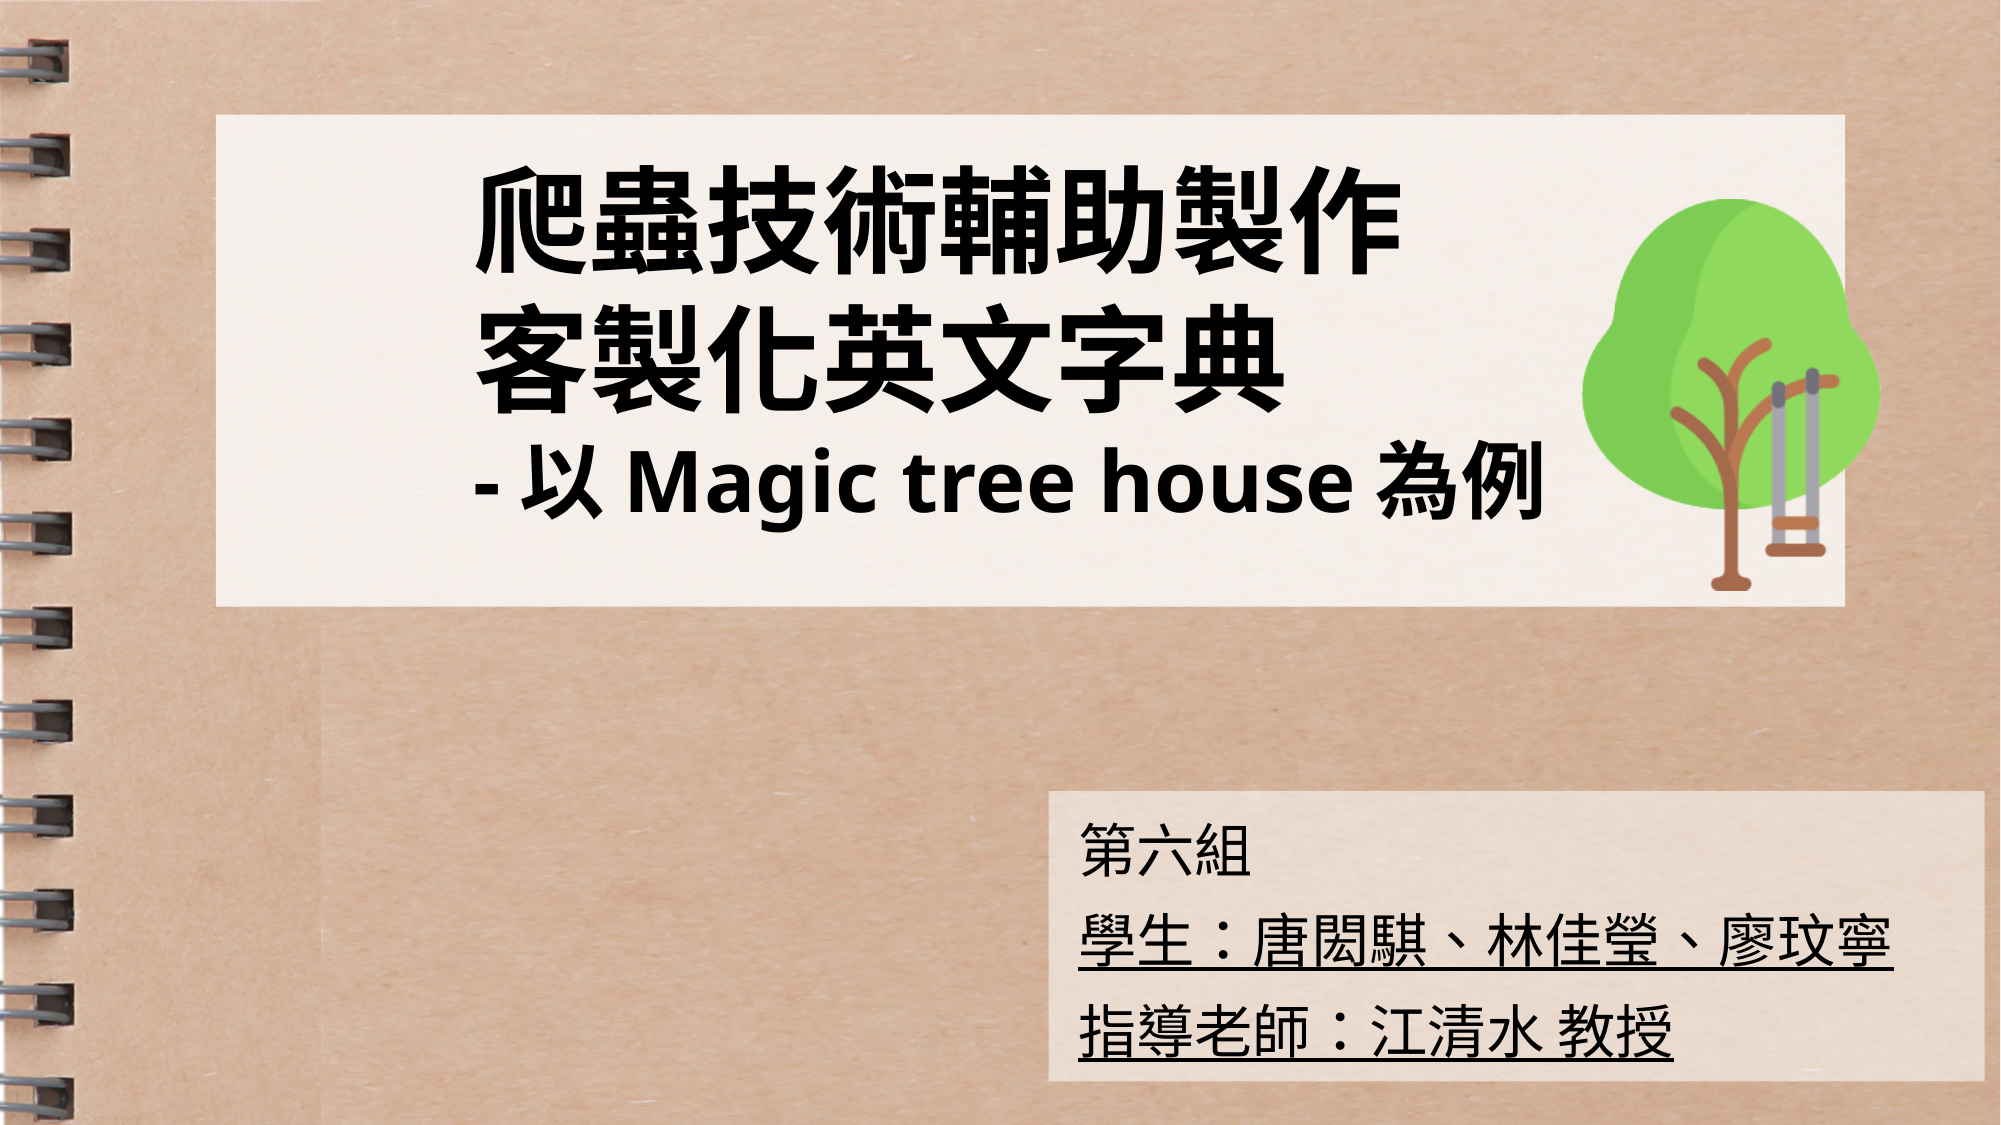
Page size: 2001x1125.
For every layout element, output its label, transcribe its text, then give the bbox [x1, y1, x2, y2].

text_box [1049, 791, 1985, 1081]
title 爬蟲技術輔助製作 客製化英文字典 -以Magic tree house為例 [458, 140, 1585, 567]
text_box 第六組 學生：唐閎騏、林佳瑩、廖玟寧 指導老師：江清水 教授 [1063, 806, 2000, 1082]
picture [1535, 199, 1928, 591]
text_box [216, 115, 1845, 607]
